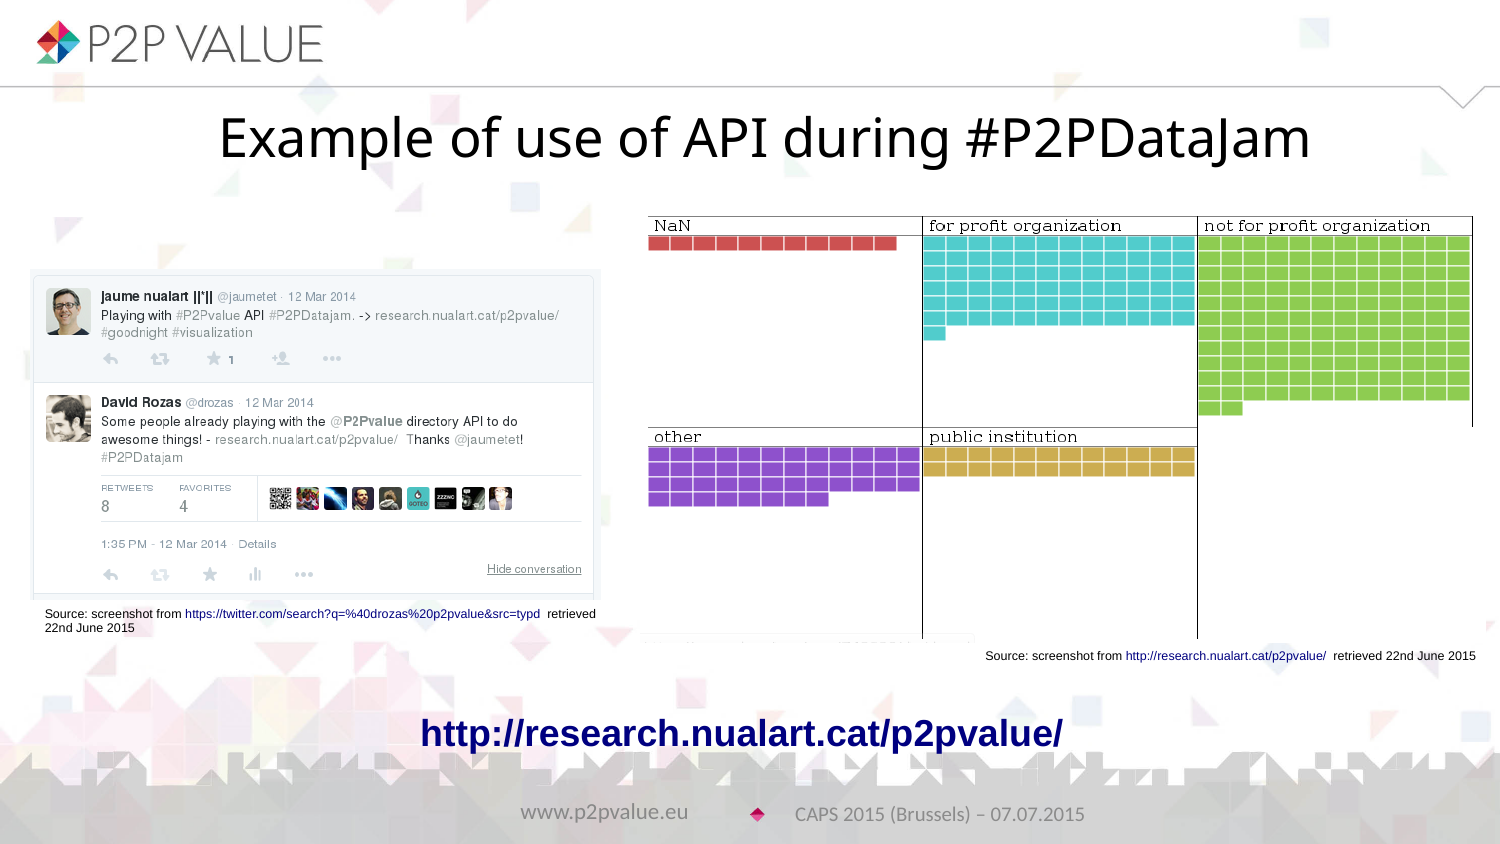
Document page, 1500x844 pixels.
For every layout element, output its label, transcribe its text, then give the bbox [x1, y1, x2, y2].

picture [0, 0, 1500, 844]
text_box http://research.nualart.cat/p2pvalue/ [399, 705, 1096, 804]
text_box Source: screenshot from https://twitter.com/search?q=%40drozas%20p2pvalue&src=typd retrieved 22nd June 2015 [30, 600, 616, 657]
text_box CAPS 2015 (Brussels) – 07.07.2015 [781, 790, 1474, 836]
title Example of use of API during #P2PDataJam [105, 92, 1441, 181]
text_box www.p2pvalue.eu [514, 790, 733, 830]
text_box Source: screenshot from http://research.nualart.cat/p2pvalue/ retrieved 22nd June 2015 [970, 642, 1500, 686]
